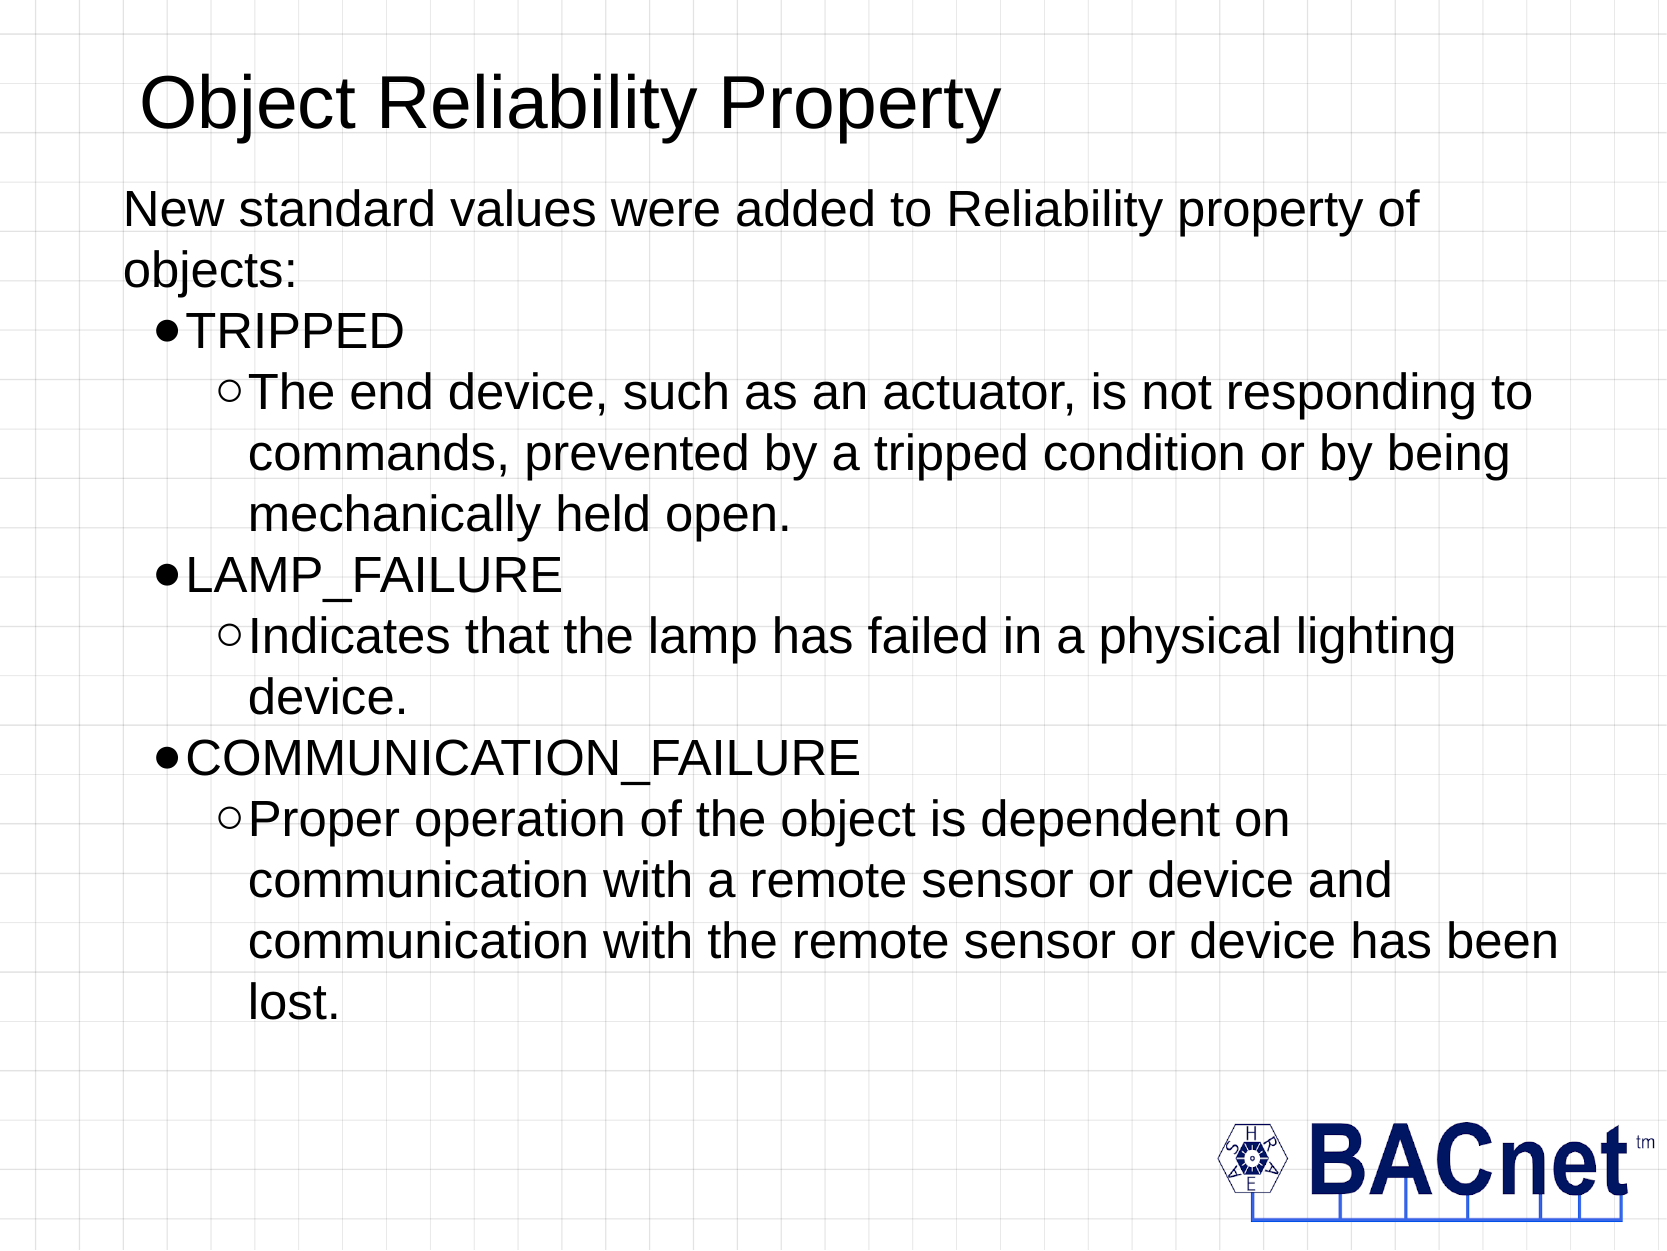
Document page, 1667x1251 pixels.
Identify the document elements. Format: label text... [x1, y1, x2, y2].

title Object Reliability Property [133, 47, 1630, 170]
list New standard values were added to Reliability property of objects: TRIPPED The end device, such as an actuator, is not responding to commands, prevented by a tripped condition or by being mechanically held open. LAMP_FAILURE Indicates that the lamp has failed in a physical lighting device. COMMUNICATION_FAILURE Proper operation of the object is dependent on communication with a remote sensor or device and communication with the remote sensor or device has been lost. [116, 169, 1615, 1196]
picture [0, 0, 1667, 1250]
